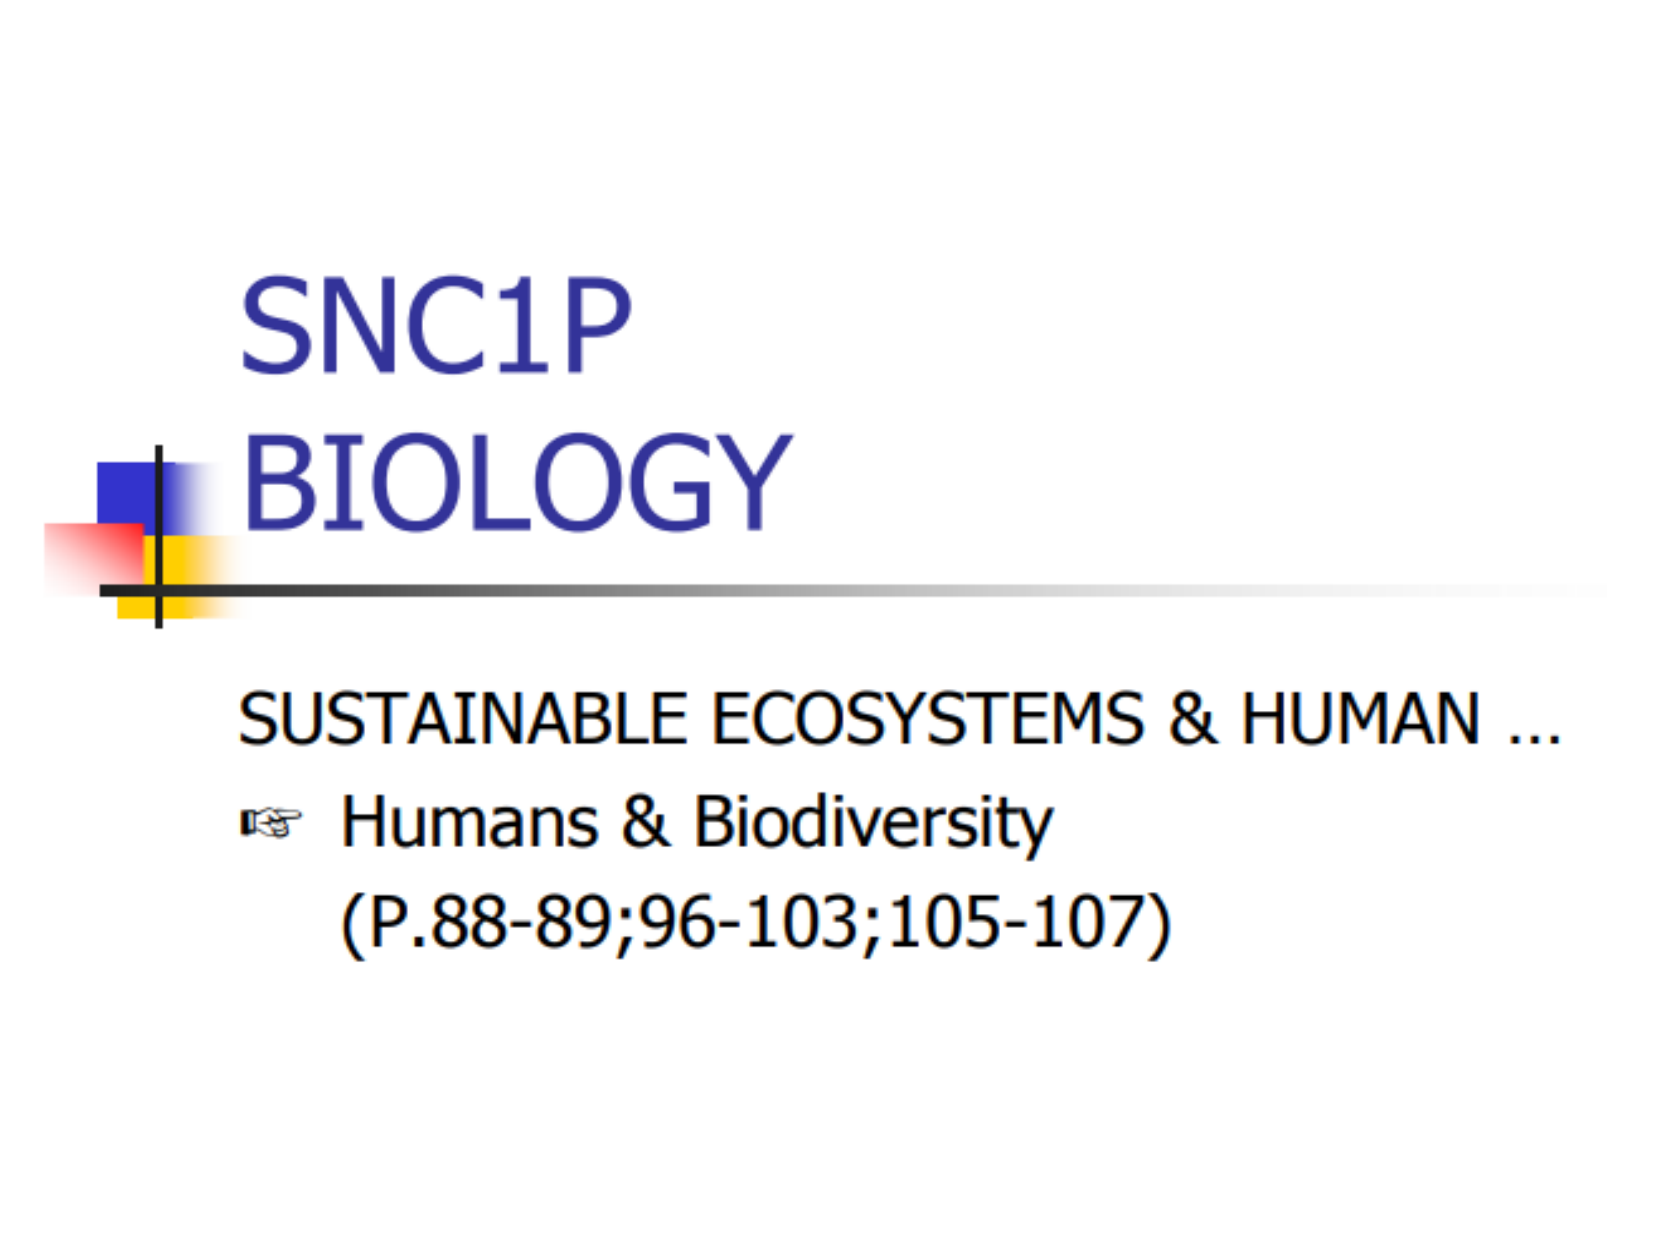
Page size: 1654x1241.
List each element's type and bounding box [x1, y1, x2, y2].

picture [35, 47, 1607, 1170]
